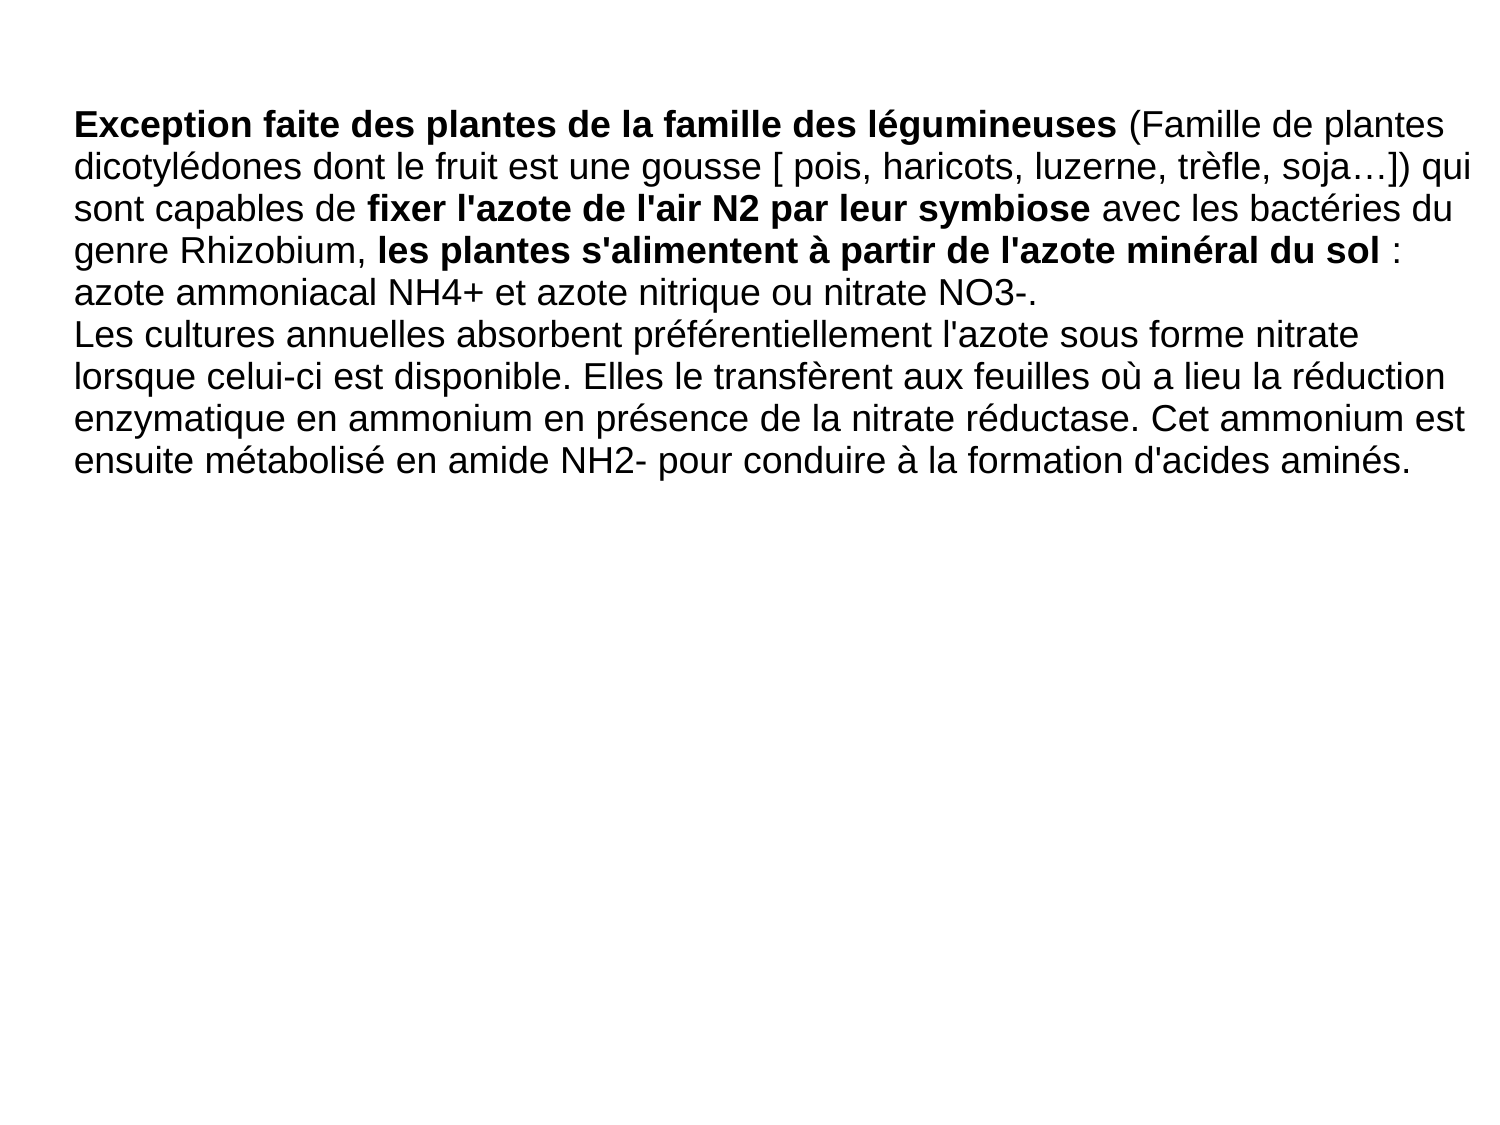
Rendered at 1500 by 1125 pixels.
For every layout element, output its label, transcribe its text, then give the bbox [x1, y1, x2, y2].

text_box Exception faite des plantes de la famille des légumineuses (Famille de plantes dicotylédones dont le fruit est une gousse [ pois, haricots, luzerne, trèfle, soja…]) qui sont capables de fixer l'azote de l'air N2 par leur symbiose avec les bactéries du genre Rhizobium, les plantes s'alimentent à partir de l'azote minéral du sol : azote ammoniacal NH4+ et azote nitrique ou nitrate NO3-. Les cultures annuelles absorbent préférentiellement l'azote sous forme nitrate lorsque celui-ci est disponible. Elles le transfèrent aux feuilles où a lieu la réduction enzymatique en ammonium en présence de la nitrate réductase. Cet ammonium est ensuite métabolisé en amide NH2- pour conduire à la formation d'acides aminés. [59, 96, 1500, 532]
